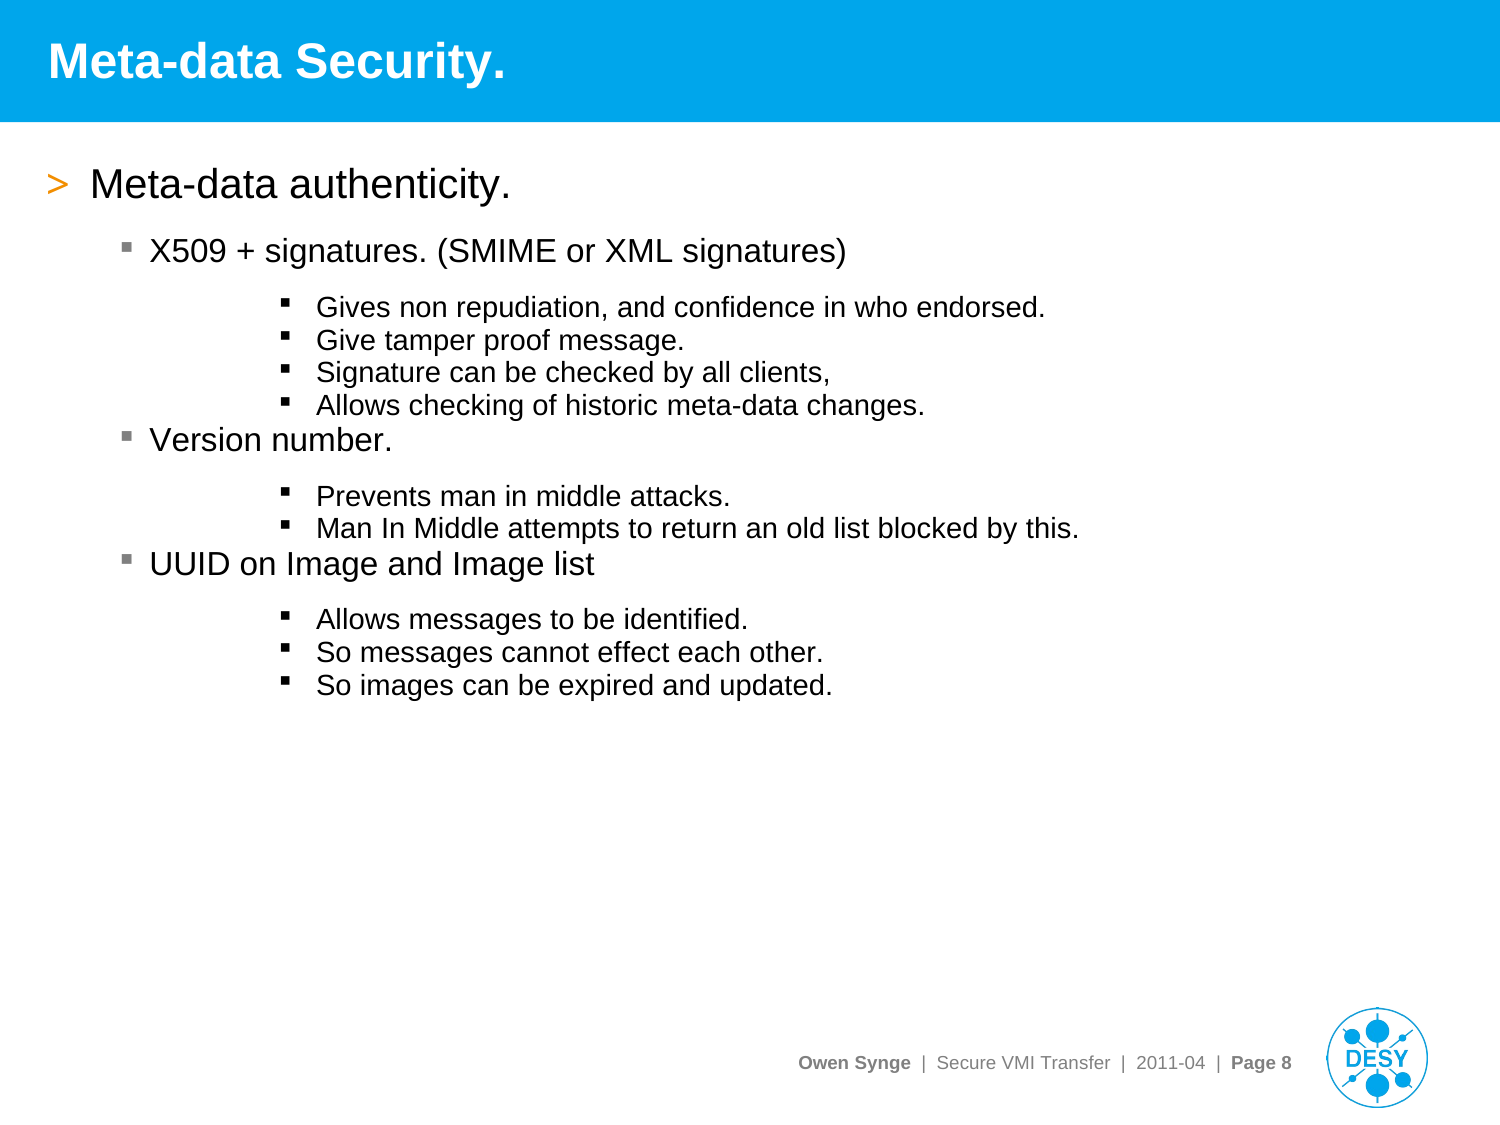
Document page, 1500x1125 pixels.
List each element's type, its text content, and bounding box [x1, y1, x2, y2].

picture [1326, 1007, 1428, 1108]
title Meta-data Security. [47, 24, 1446, 99]
list Meta-data authenticity. X509 + signatures. (SMIME or XML signatures) Gives non repudiation, and confidence in who endorsed. Give tamper proof message. Signature can be checked by all clients, Allows checking of historic meta-data changes. Version number. Prevents man in middle attacks. Man In Middle attempts to return an old list blocked by this. UUID on Image and Image list Allows messages to be identified. So messages cannot effect each other. So images can be expired and updated. [46, 160, 1444, 889]
